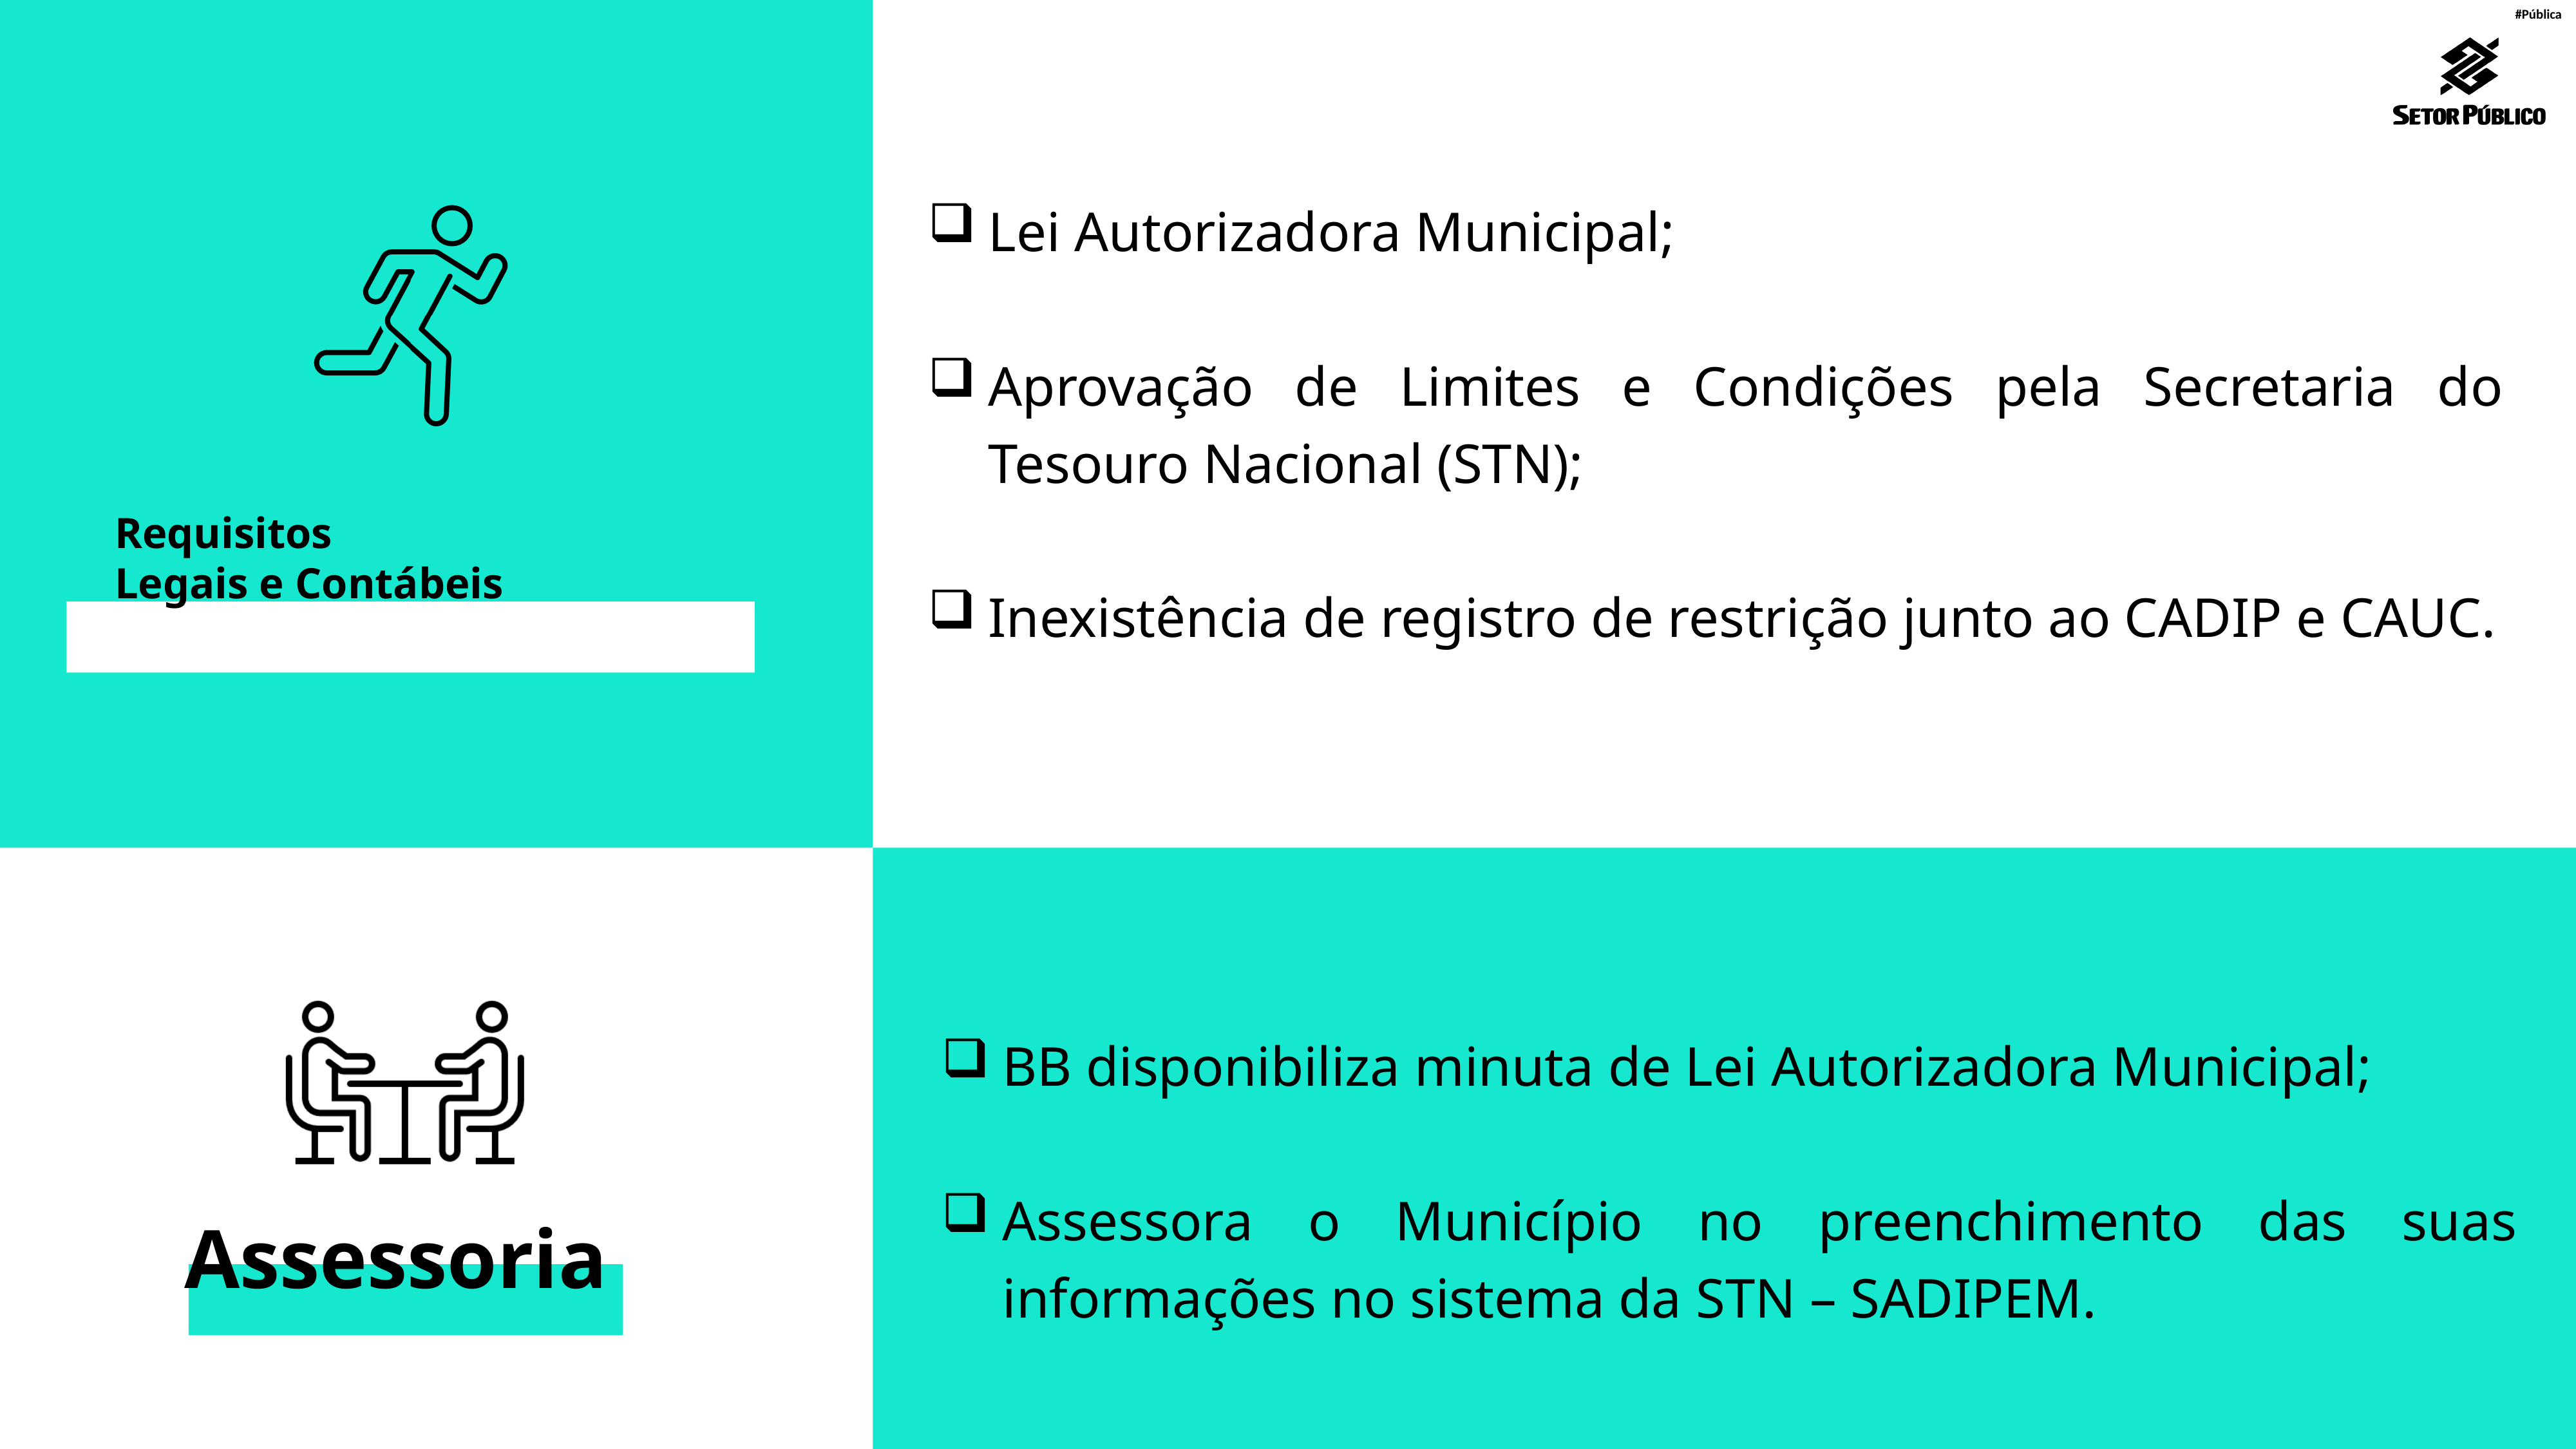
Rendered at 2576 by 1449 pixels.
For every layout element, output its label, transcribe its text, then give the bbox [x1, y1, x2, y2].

picture [251, 929, 560, 1199]
text_box Lei Autorizadora Municipal; Aprovação de Limites e Condições pela Secretaria do Tesouro Nacional (STN); Inexistência de registro de restrição junto ao CADIP e CAUC. [922, 111, 2510, 722]
text_box Assessoria [125, 1199, 667, 1312]
picture [288, 193, 534, 439]
text_box BB disponibiliza minuta de Lei Autorizadora Municipal; Assessora o Município no preenchimento das suas informações no sistema da STN – SADIPEM. [936, 926, 2524, 1423]
picture [2393, 37, 2546, 125]
text_box [188, 1312, 623, 1336]
title Requisitos Legais e Contábeis [109, 500, 922, 614]
text_box [0, 0, 2576, 1449]
